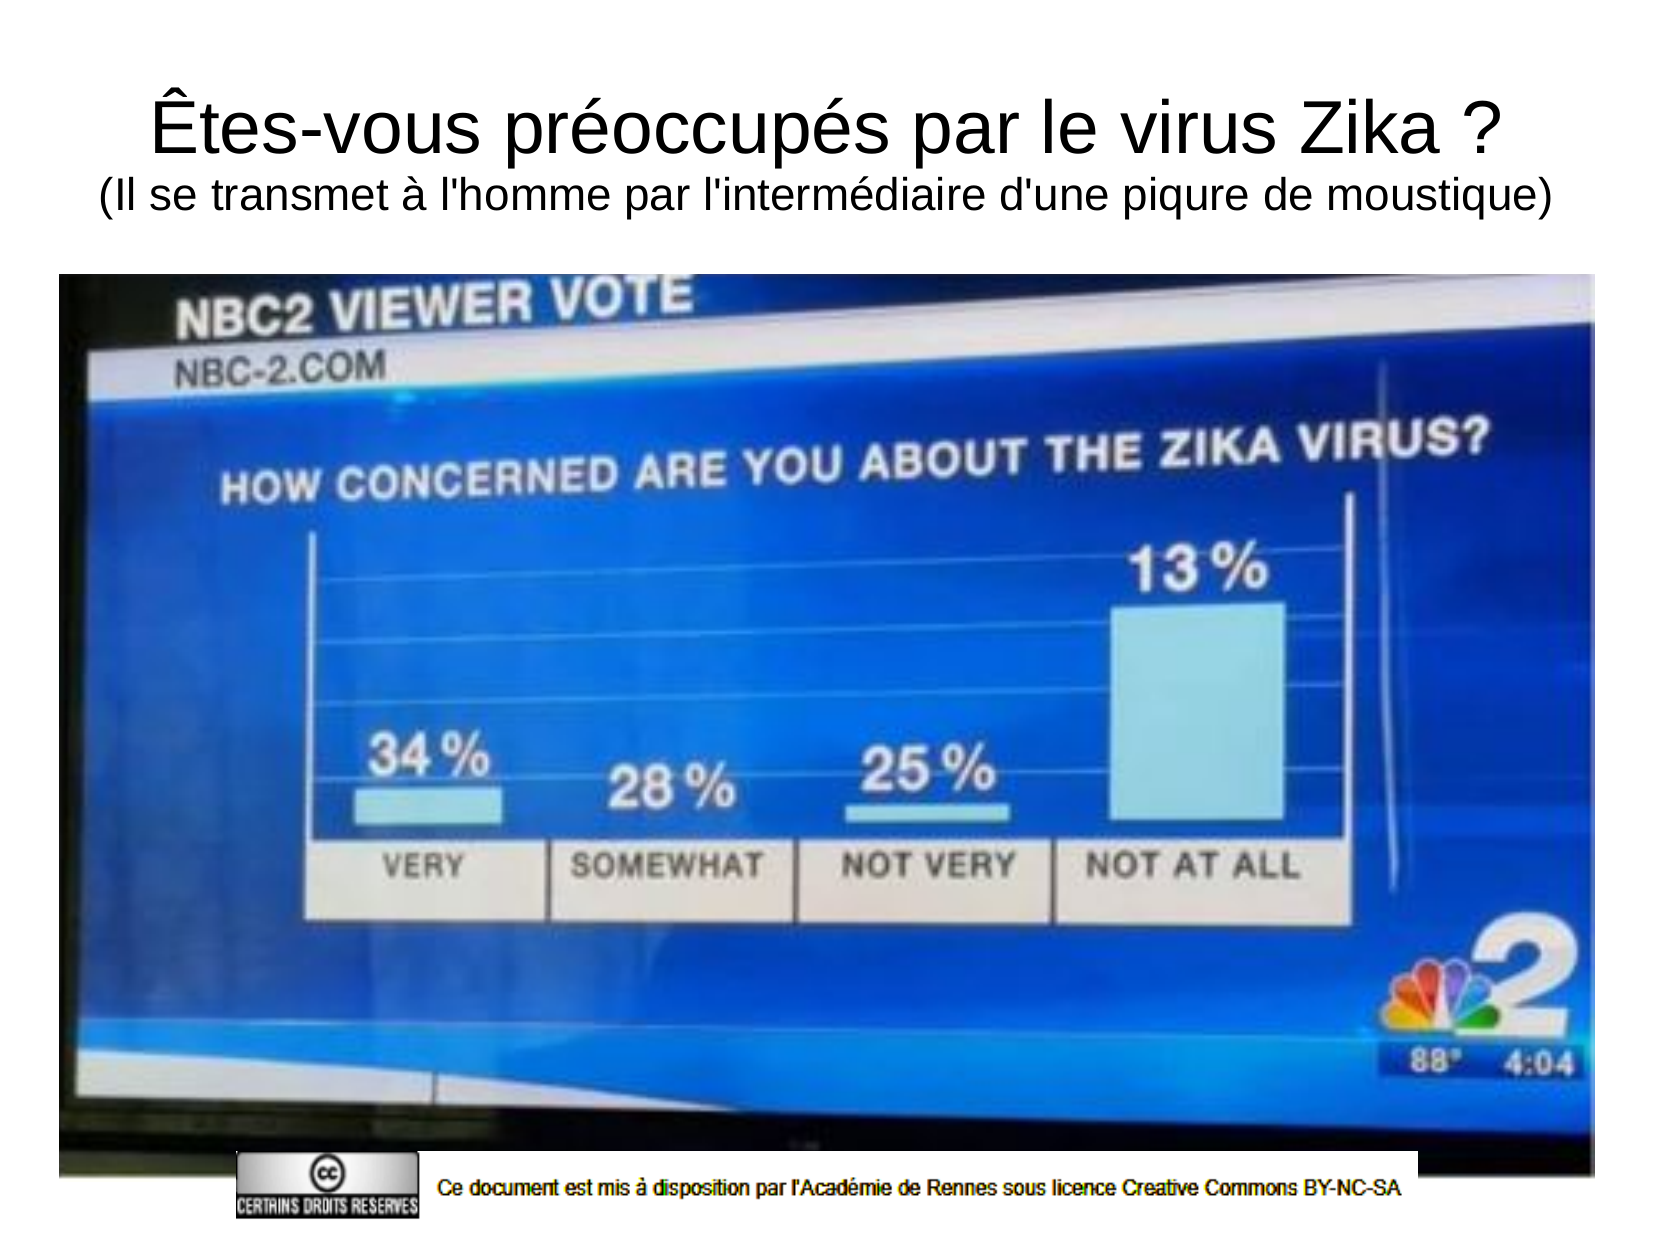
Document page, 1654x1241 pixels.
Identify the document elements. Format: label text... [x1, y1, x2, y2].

picture [59, 274, 1595, 1228]
title Êtes-vous préoccupés par le virus Zika ? (Il se transmet à l'homme par l'intermédiaire d'une piqure de moustique) [82, 49, 1571, 257]
